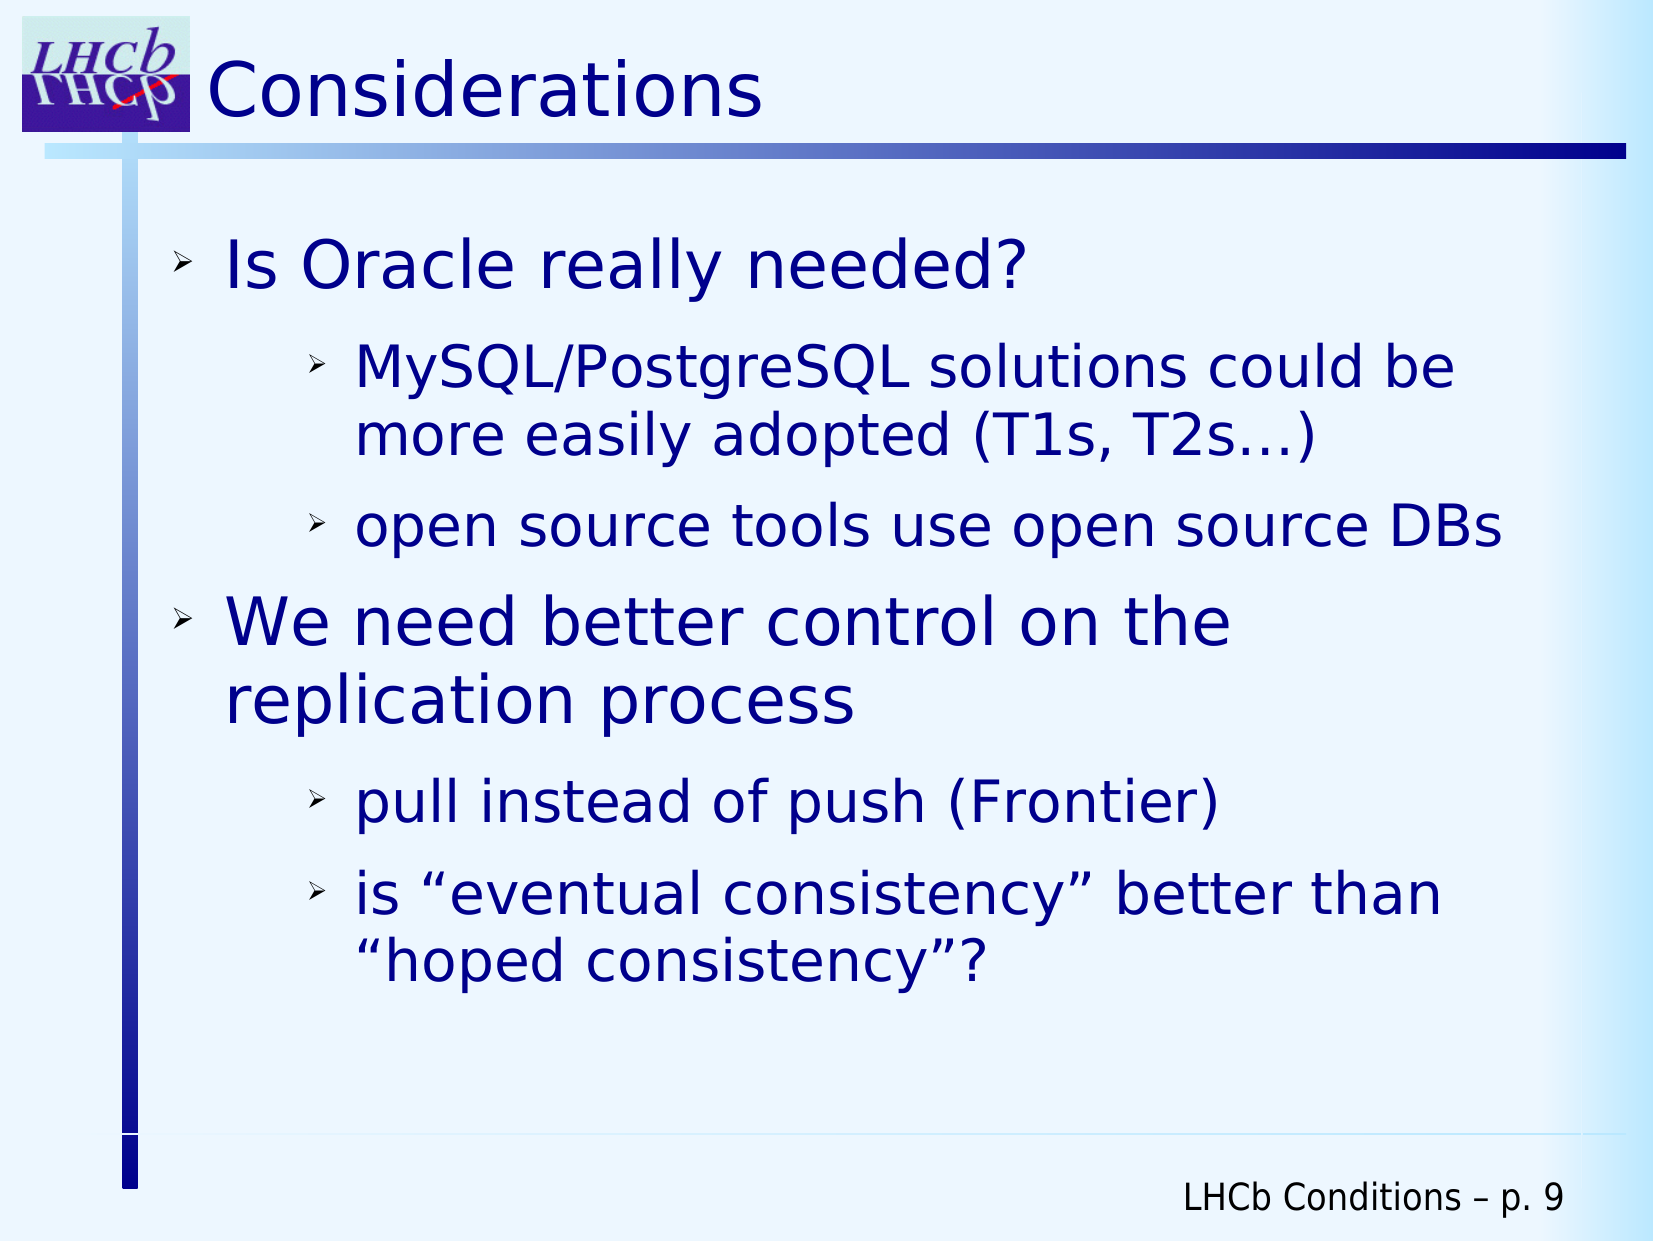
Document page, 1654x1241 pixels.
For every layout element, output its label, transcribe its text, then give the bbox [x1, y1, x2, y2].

picture [22, 16, 190, 132]
list Is Oracle really needed? MySQL/PostgreSQL solutions could be more easily adopted (T1s, T2s…) open source tools use open source DBs We need better control on the replication process pull instead of push (Frontier) is “eventual consistency” better than “hoped consistency”? [153, 226, 1533, 1095]
title Considerations [206, 0, 1582, 182]
